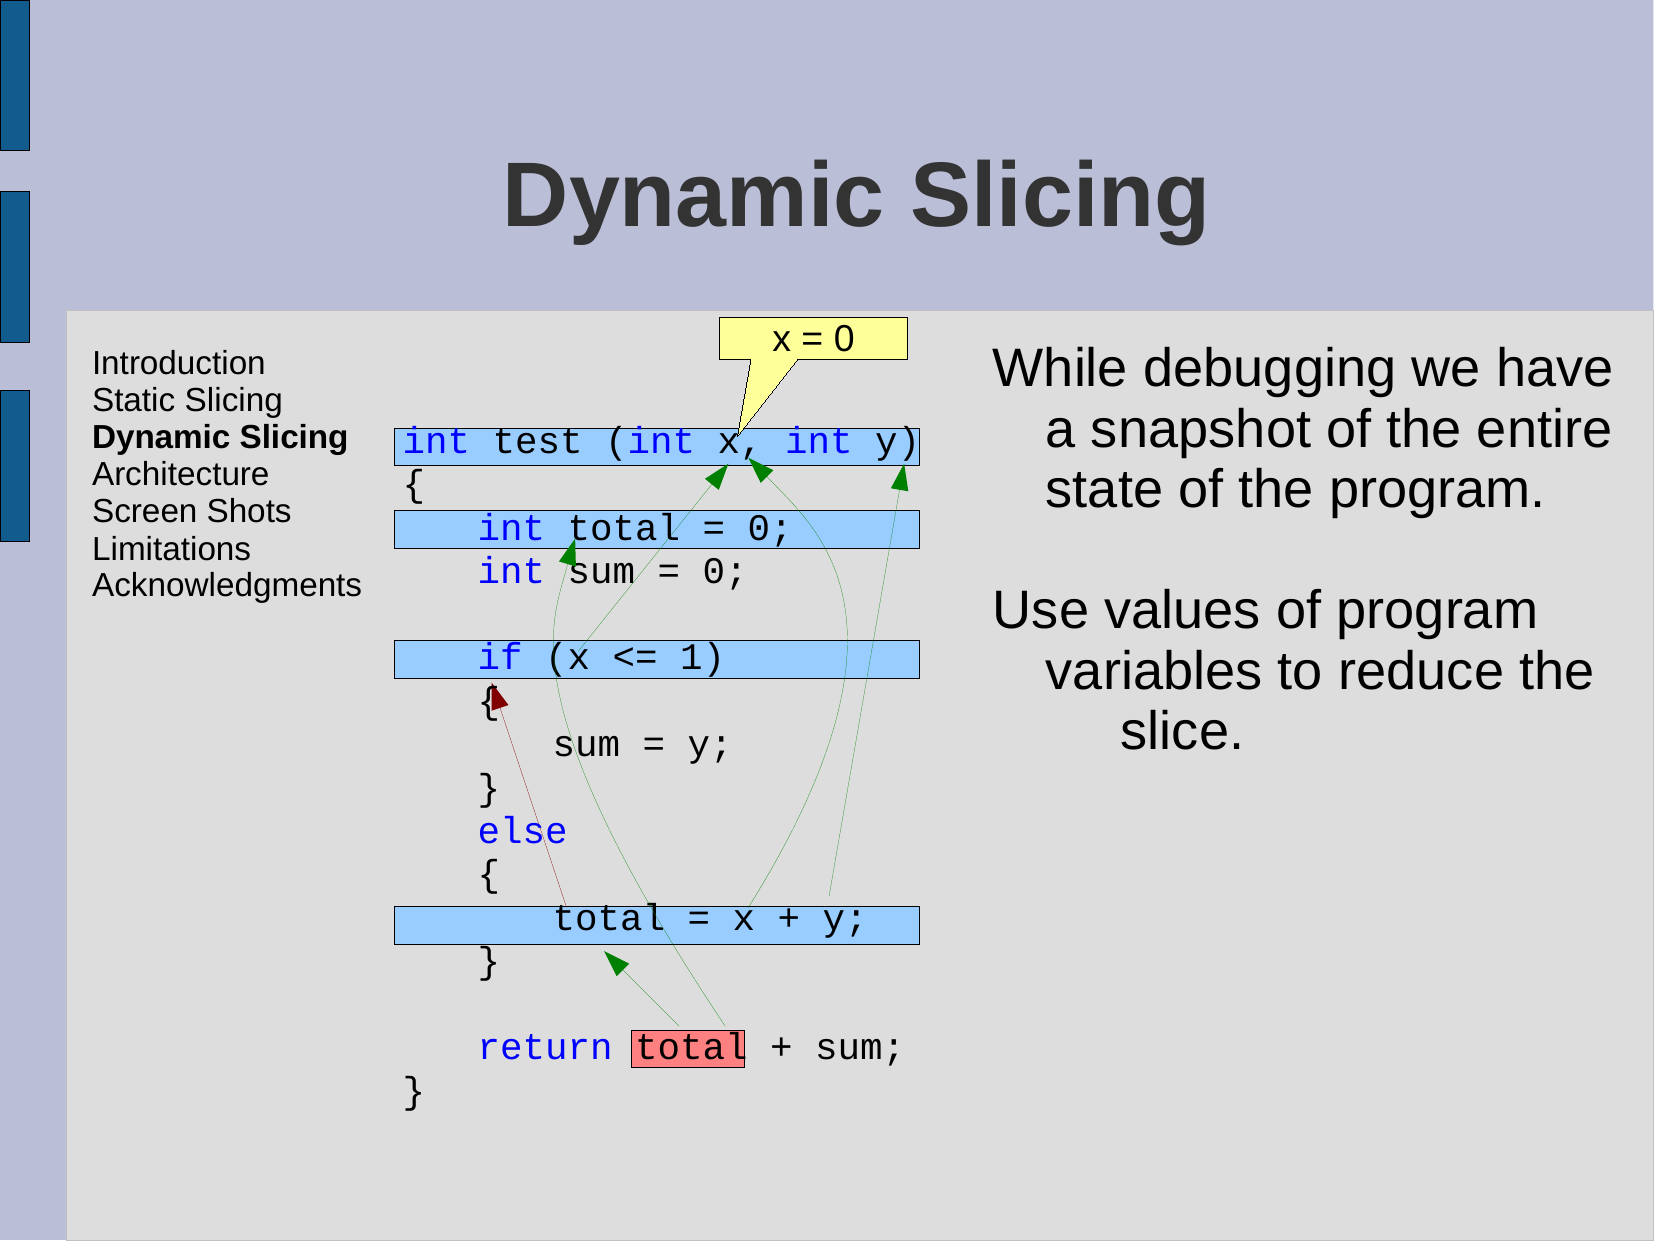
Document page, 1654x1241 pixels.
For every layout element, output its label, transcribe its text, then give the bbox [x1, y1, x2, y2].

list int test (int x, int y) { int total = 0; int sum = 0; if (x <= 1) { sum = y; } else { total = x + y; } return total + sum; } [402, 426, 942, 1193]
list While debugging we have a snapshot of the entire state of the program. Use values of program variables to reduce the slice. [975, 337, 1619, 822]
text_box x = 0 [719, 317, 908, 437]
title Dynamic Slicing [121, 91, 1534, 299]
text_box [394, 510, 402, 549]
text_box [394, 428, 402, 466]
text_box [394, 640, 402, 679]
list Introduction Static Slicing Dynamic Slicing Architecture Screen Shots Limitations Acknowledgments [74, 344, 366, 1127]
text_box [394, 906, 402, 945]
